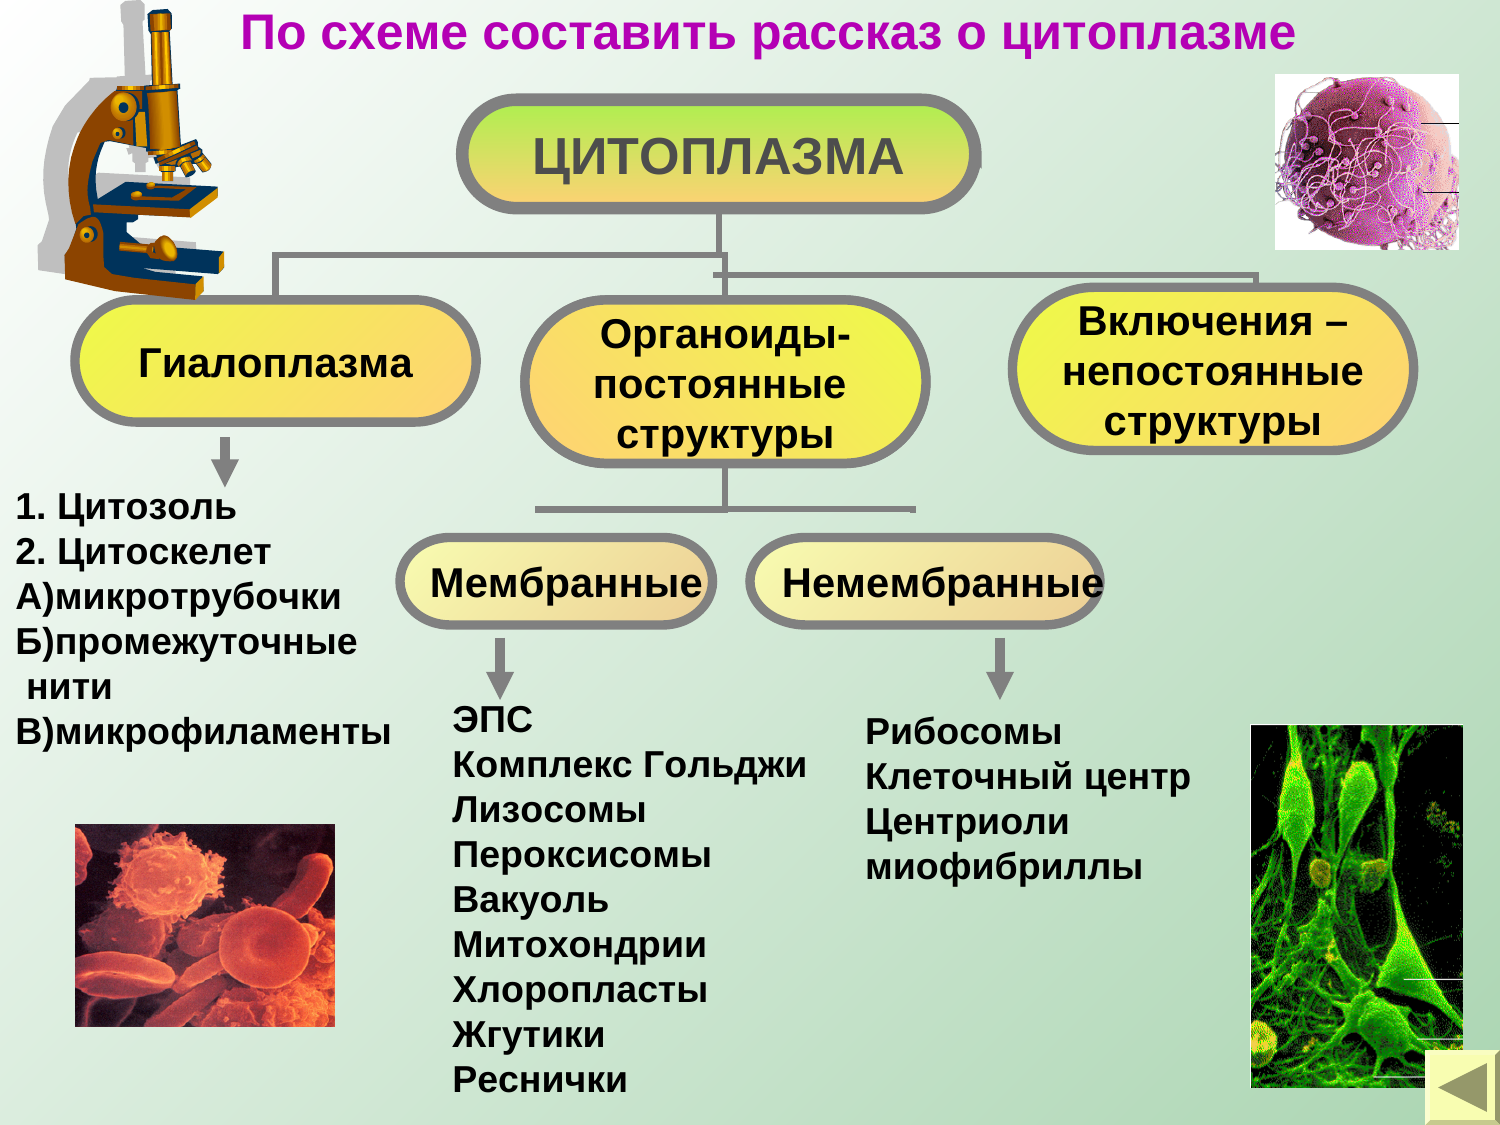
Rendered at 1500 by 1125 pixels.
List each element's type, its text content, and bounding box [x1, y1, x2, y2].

text_box Немембранные [749, 537, 1100, 625]
text_box Рибосомы Клеточный центр Центриоли миофибриллы [850, 699, 1207, 896]
picture [75, 824, 335, 1027]
text_box [1427, 1050, 1500, 1125]
text_box 1. Цитозоль 2. Цитоскелет А)микротрубочки Б)промежуточные нити В)микрофиламенты [0, 474, 408, 806]
picture [1250, 724, 1463, 1088]
text_box ЭПС Комплекс Гольджи Лизосомы Пероксисомы Вакуоль Митохондрии Хлоропласты Жгутики Реснички [437, 687, 823, 1125]
text_box Органоиды- постоянные структуры [524, 299, 927, 464]
text_box По схеме составить рассказ о цитоплазме [225, 0, 1312, 68]
text_box ЦИТОПЛАЗМА [462, 99, 976, 209]
text_box Гиалоплазма [74, 299, 477, 423]
picture [1275, 74, 1459, 250]
text_box Мембранные [408, 537, 713, 625]
picture [37, 0, 225, 300]
text_box Включения – непостоянные структуры [1012, 287, 1414, 451]
